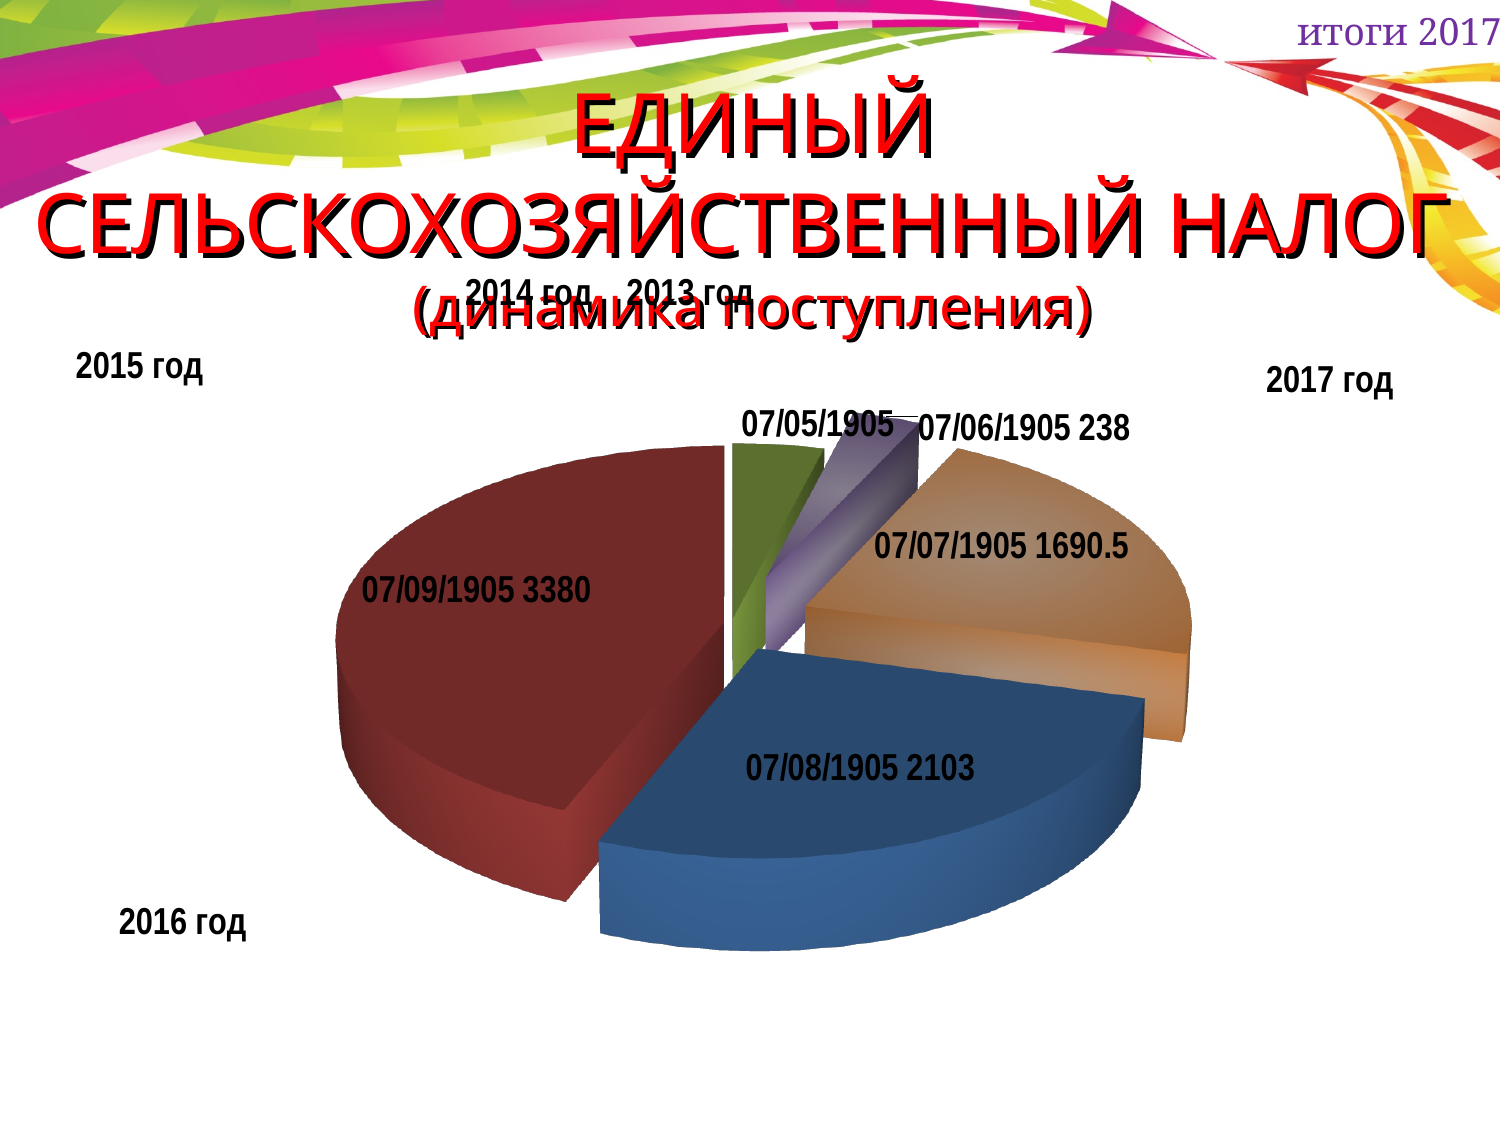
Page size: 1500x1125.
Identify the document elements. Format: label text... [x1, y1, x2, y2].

text_box итоги 2017 [1282, 0, 1500, 61]
chart [25, 260, 1479, 1100]
text_box 2014 год 2013 год [450, 260, 790, 335]
text_box 2015 год [60, 333, 265, 408]
title ЕДИНЫЙ СЕЛЬСКОХОЗЯЙСТВЕННЫЙ НАЛОГ (динамика поступления) [2, 62, 1500, 272]
text_box 2016 год [104, 889, 295, 964]
text_box 2017 год [1250, 347, 1452, 408]
